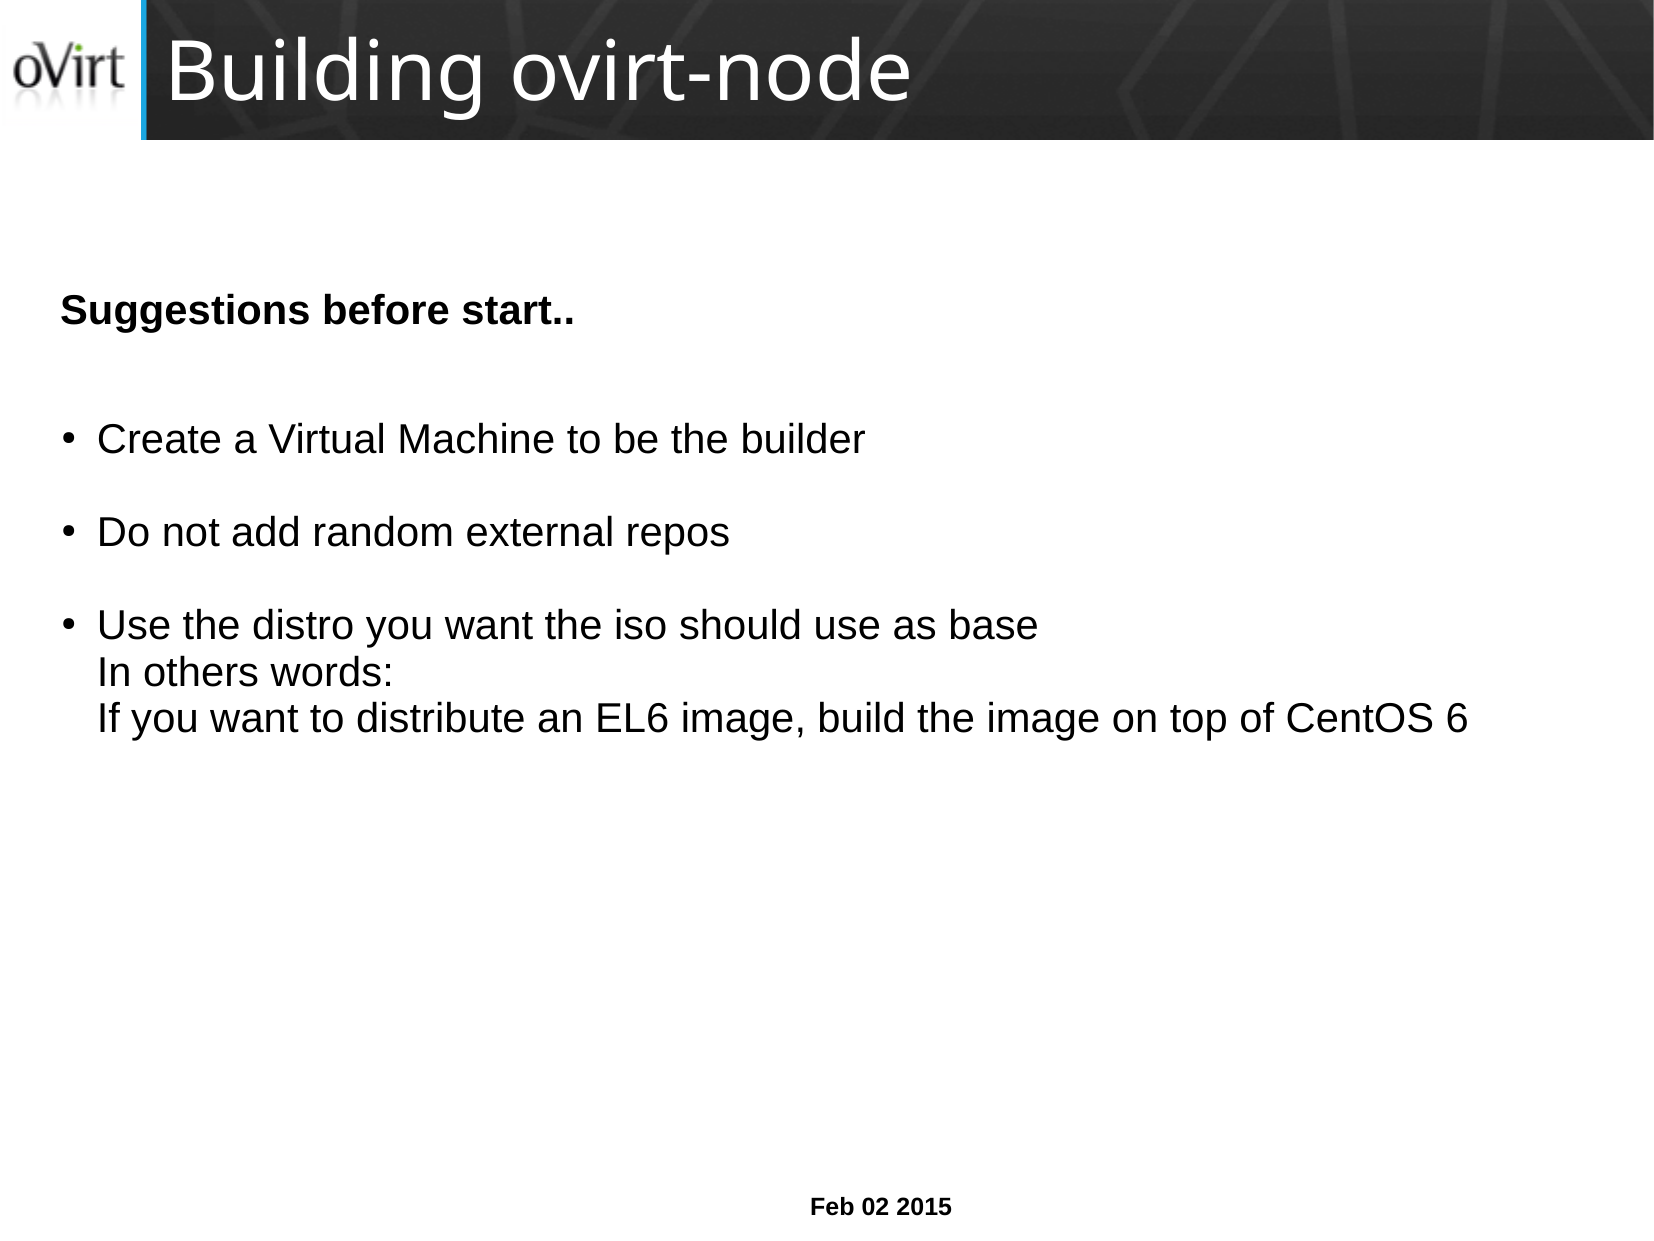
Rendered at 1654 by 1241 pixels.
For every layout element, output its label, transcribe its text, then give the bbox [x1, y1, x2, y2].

title Building ovirt-node [164, 18, 1653, 119]
text_box Suggestions before start.. [45, 279, 591, 341]
text_box Create a Virtual Machine to be the builder Do not add random external repos Use the distro you want the iso should use as base In others words: If you want to distribute an EL6 image, build the image on top of CentOS 6 [46, 408, 1485, 842]
picture [0, 0, 1654, 140]
